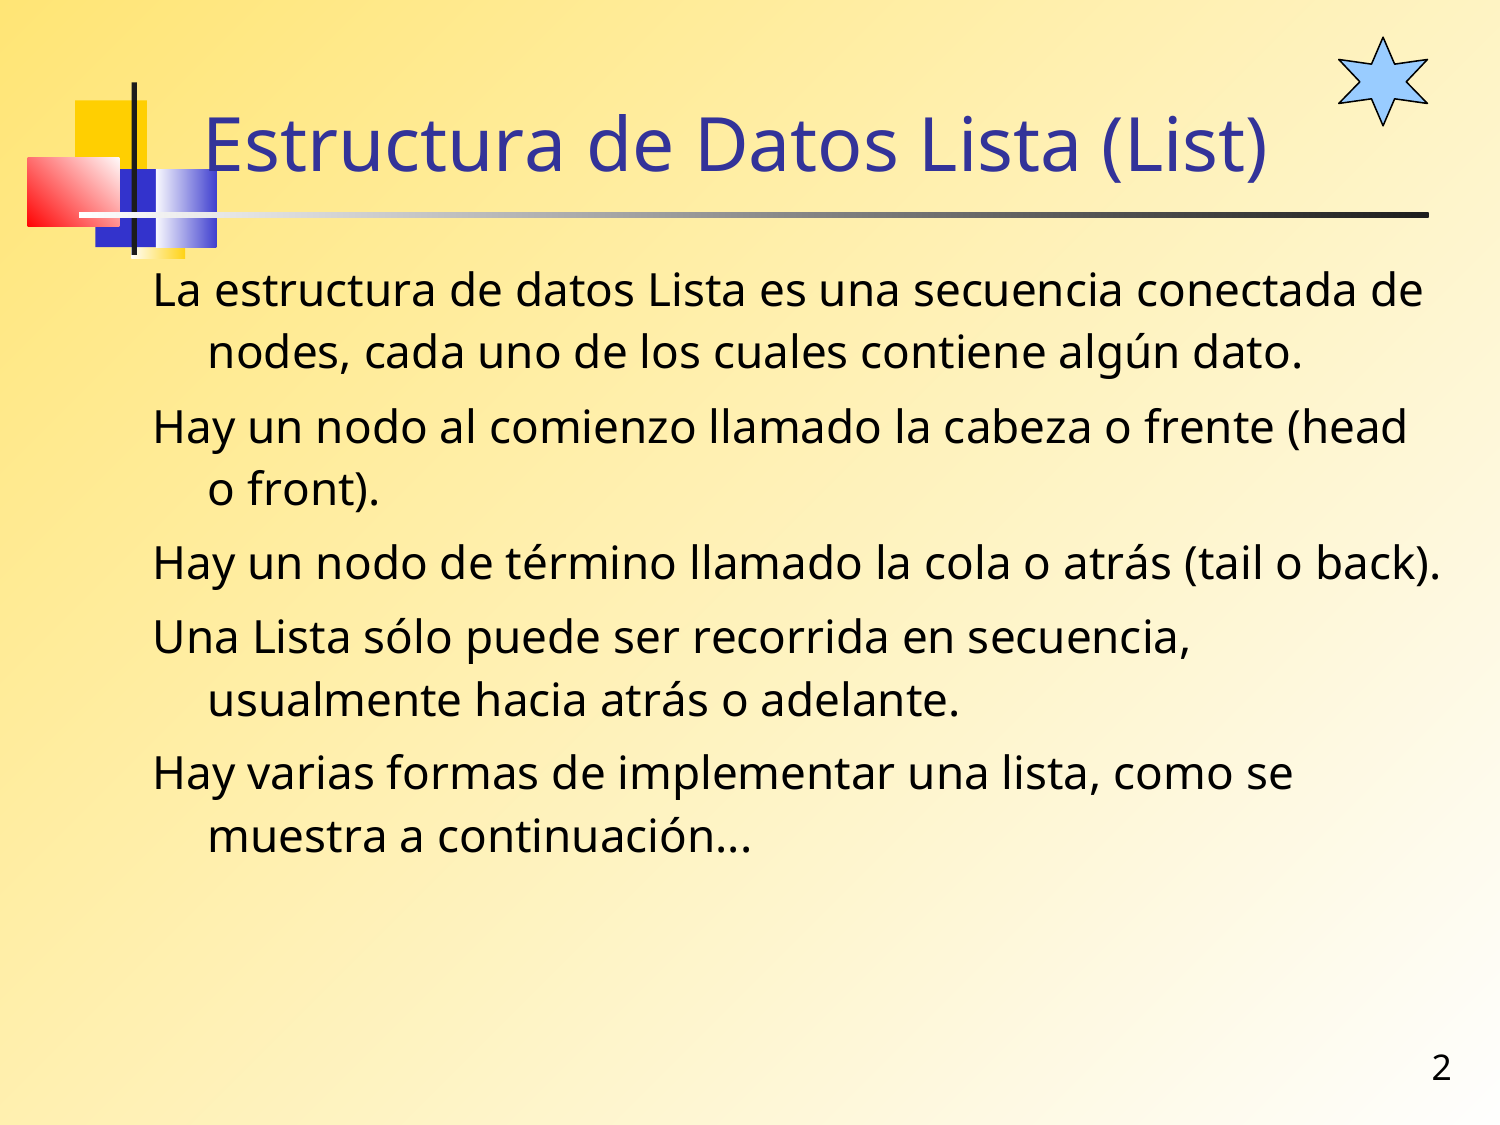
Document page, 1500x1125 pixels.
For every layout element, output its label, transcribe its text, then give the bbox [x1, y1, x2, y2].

title Estructura de Datos Lista (List)‏ [187, 37, 1466, 201]
list La estructura de datos Lista es una secuencia conectada de nodes, cada uno de los cuales contiene algún dato. Hay un nodo al comienzo llamado la cabeza o frente (head o front). Hay un nodo de término llamado la cola o atrás (tail o back). Una Lista sólo puede ser recorrida en secuencia, usualmente hacia atrás o adelante. Hay varias formas de implementar una lista, como se muestra a continuación... [137, 249, 1463, 1013]
text_box [1338, 37, 1428, 126]
